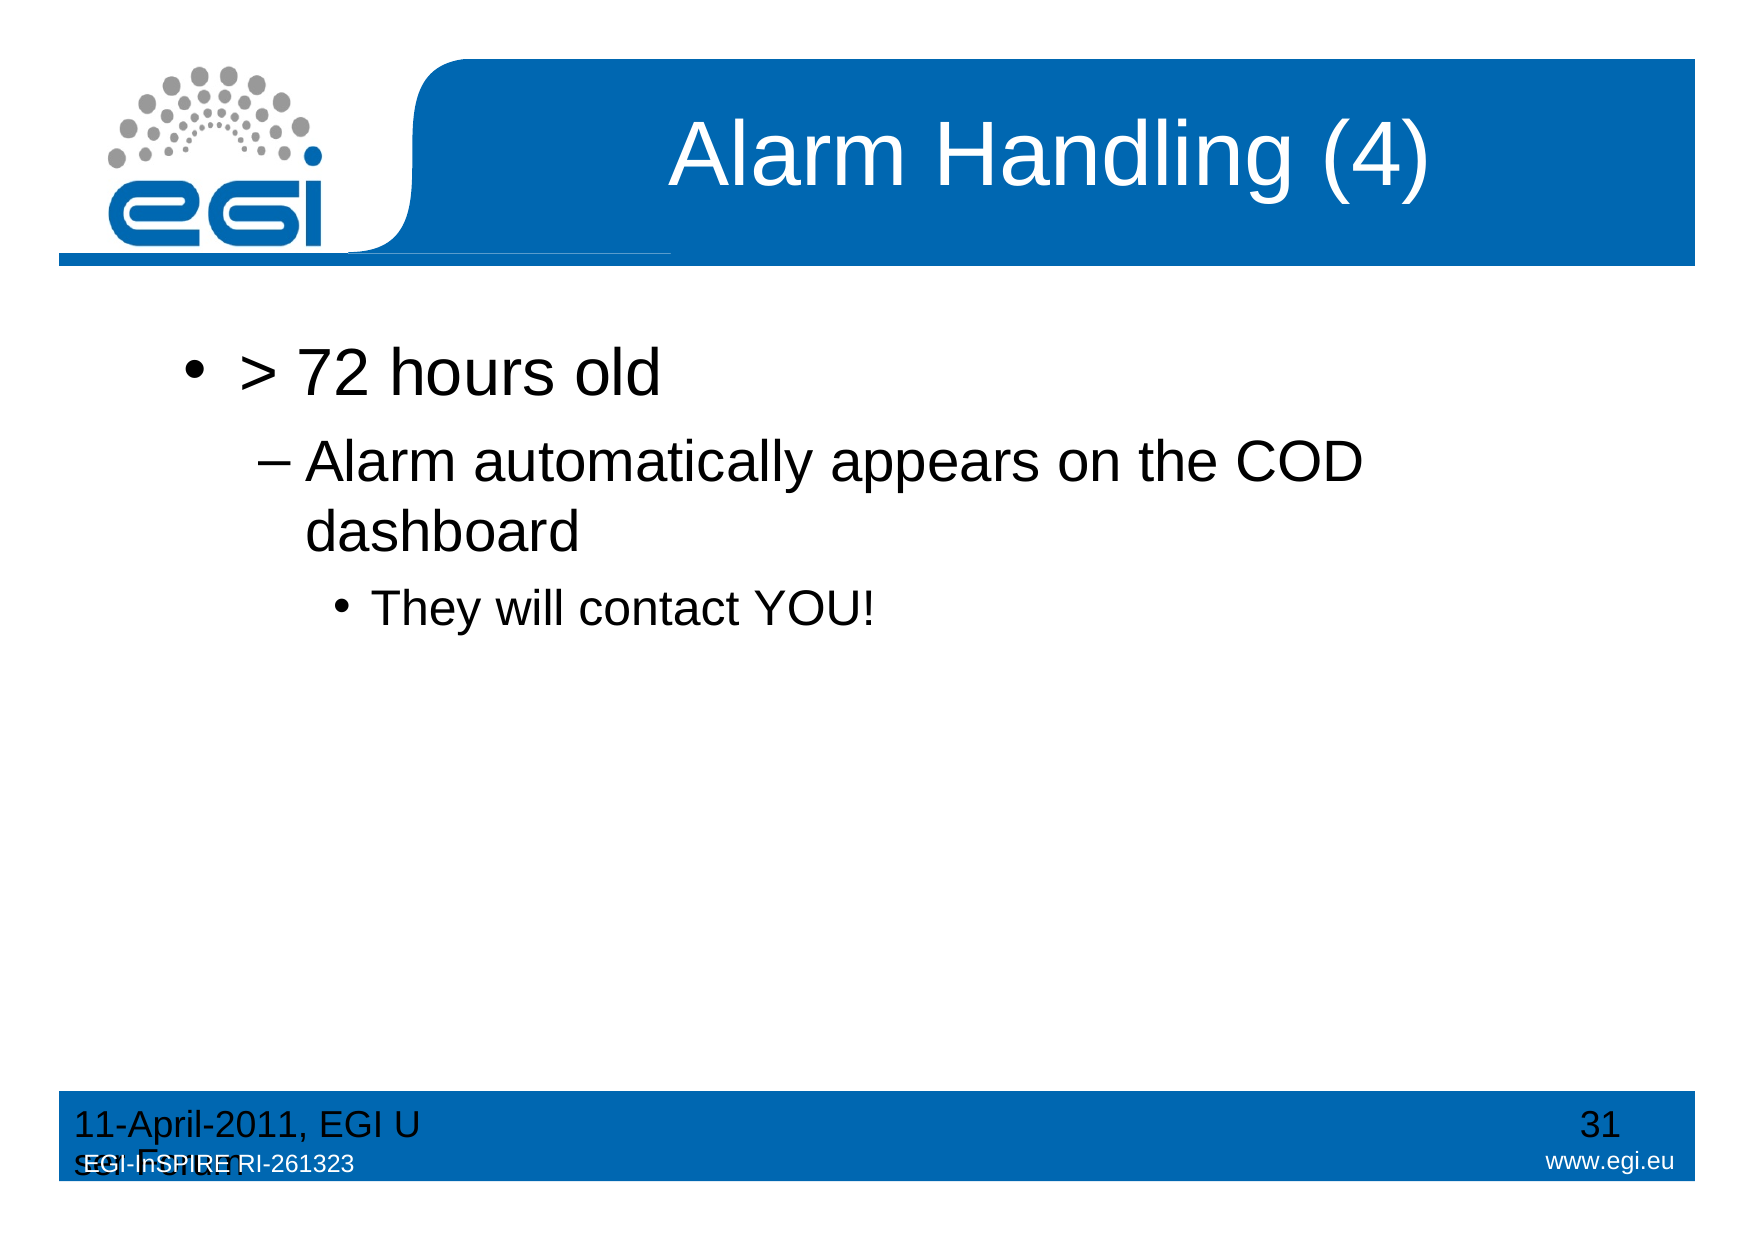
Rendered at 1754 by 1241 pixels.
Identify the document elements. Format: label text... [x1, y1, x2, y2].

list > 72 hours old Alarm automatically appears on the COD dashboard They will contact YOU! [168, 320, 1614, 1062]
picture [59, 59, 348, 253]
title Alarm Handling (4) [439, 31, 1663, 267]
